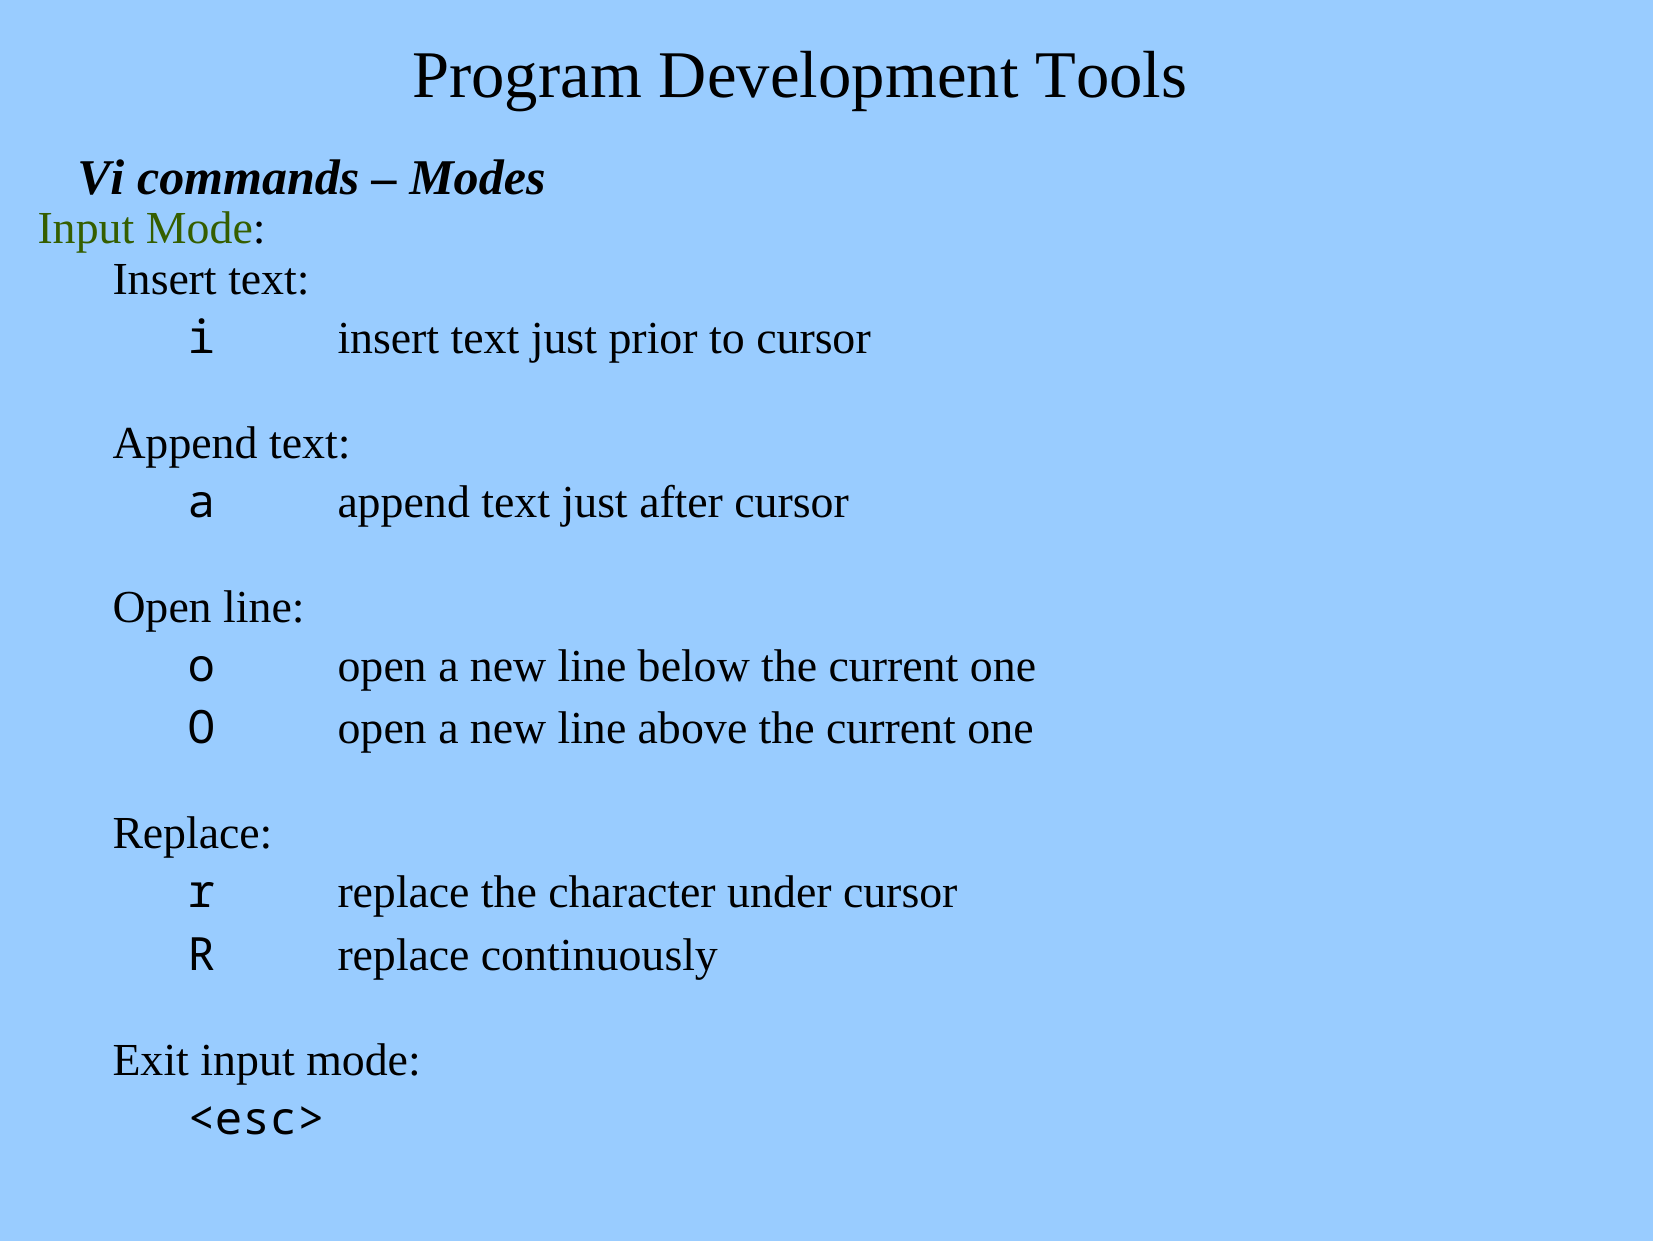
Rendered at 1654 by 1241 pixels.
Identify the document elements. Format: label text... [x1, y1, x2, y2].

text_box Vi commands – Modes [77, 150, 929, 202]
text_box Input Mode: Insert text: i insert text just prior to cursor Append text: a append text just after cursor Open line: o open a new line below the current one O open a new line above the current one Replace: r replace the character under cursor R replace continuously Exit input mode: <esc> [37, 202, 1575, 1241]
text_box Program Development Tools [412, 38, 1206, 113]
